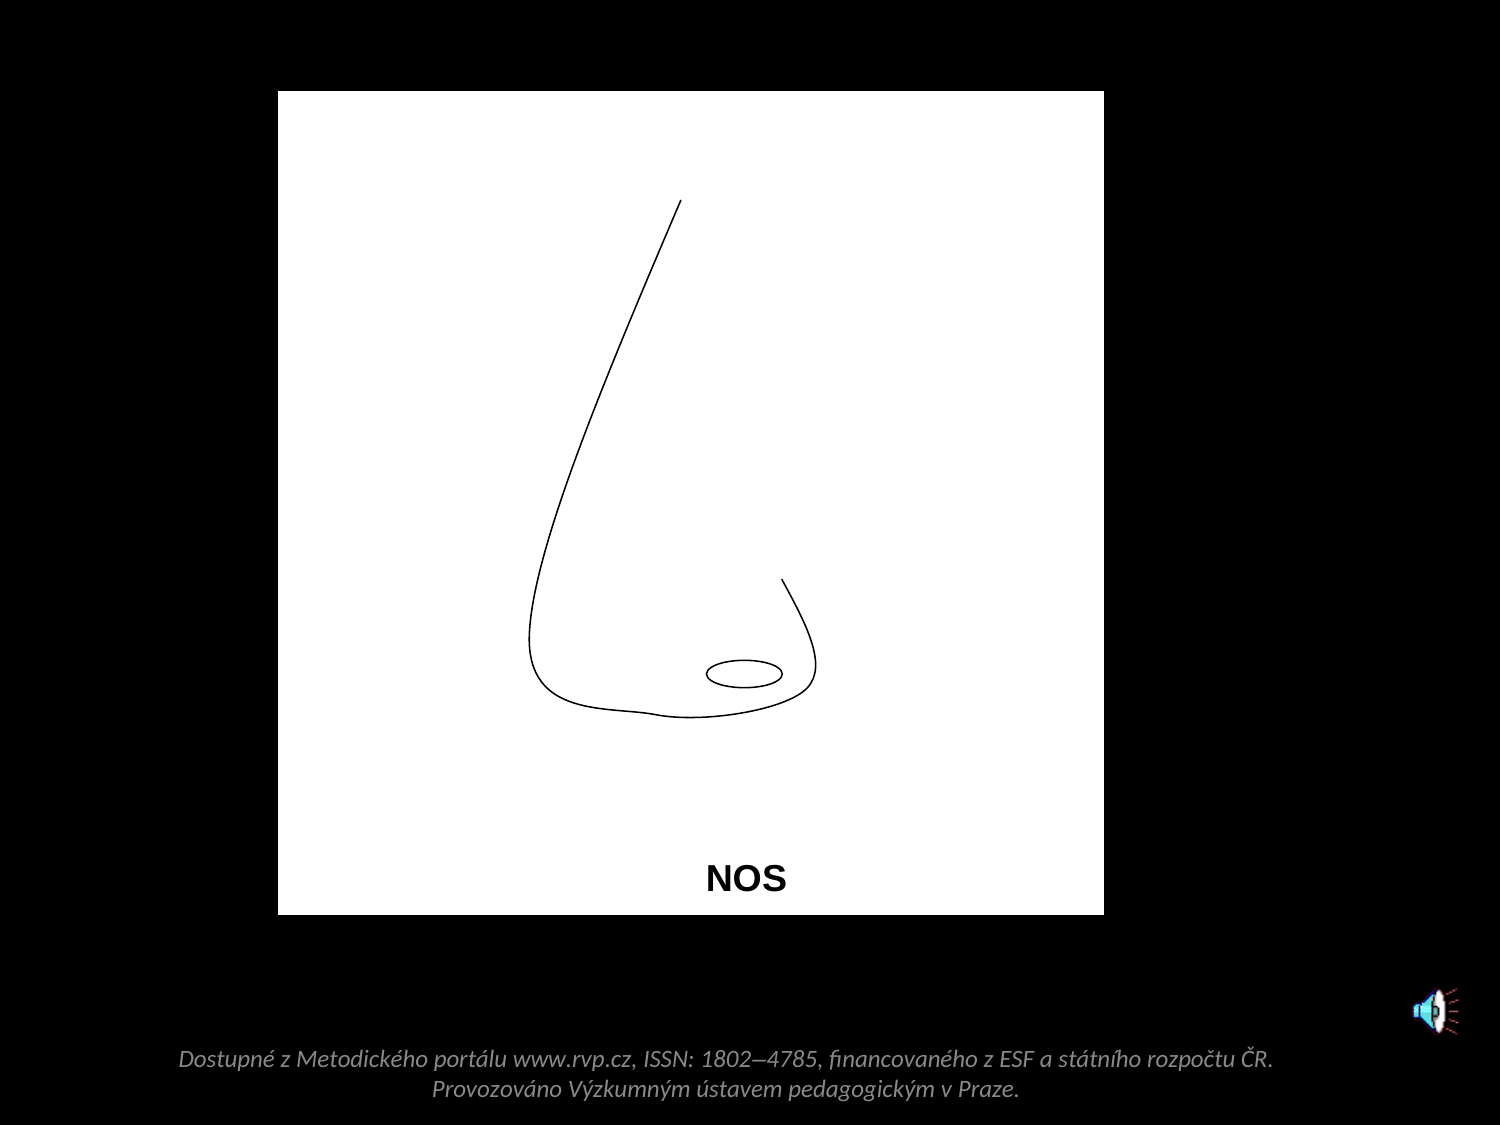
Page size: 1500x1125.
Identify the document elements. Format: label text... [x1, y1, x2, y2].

text_box Dostupné z Metodického portálu www.rvp.cz, ISSN: 1802–4785, financovaného z ESF a státního rozpočtu ČR. Provozováno Výzkumným ústavem pedagogickým v Praze. [105, 1042, 1348, 1103]
picture [1411, 987, 1462, 1038]
text_box NOS [691, 846, 802, 907]
text_box [277, 90, 1105, 917]
